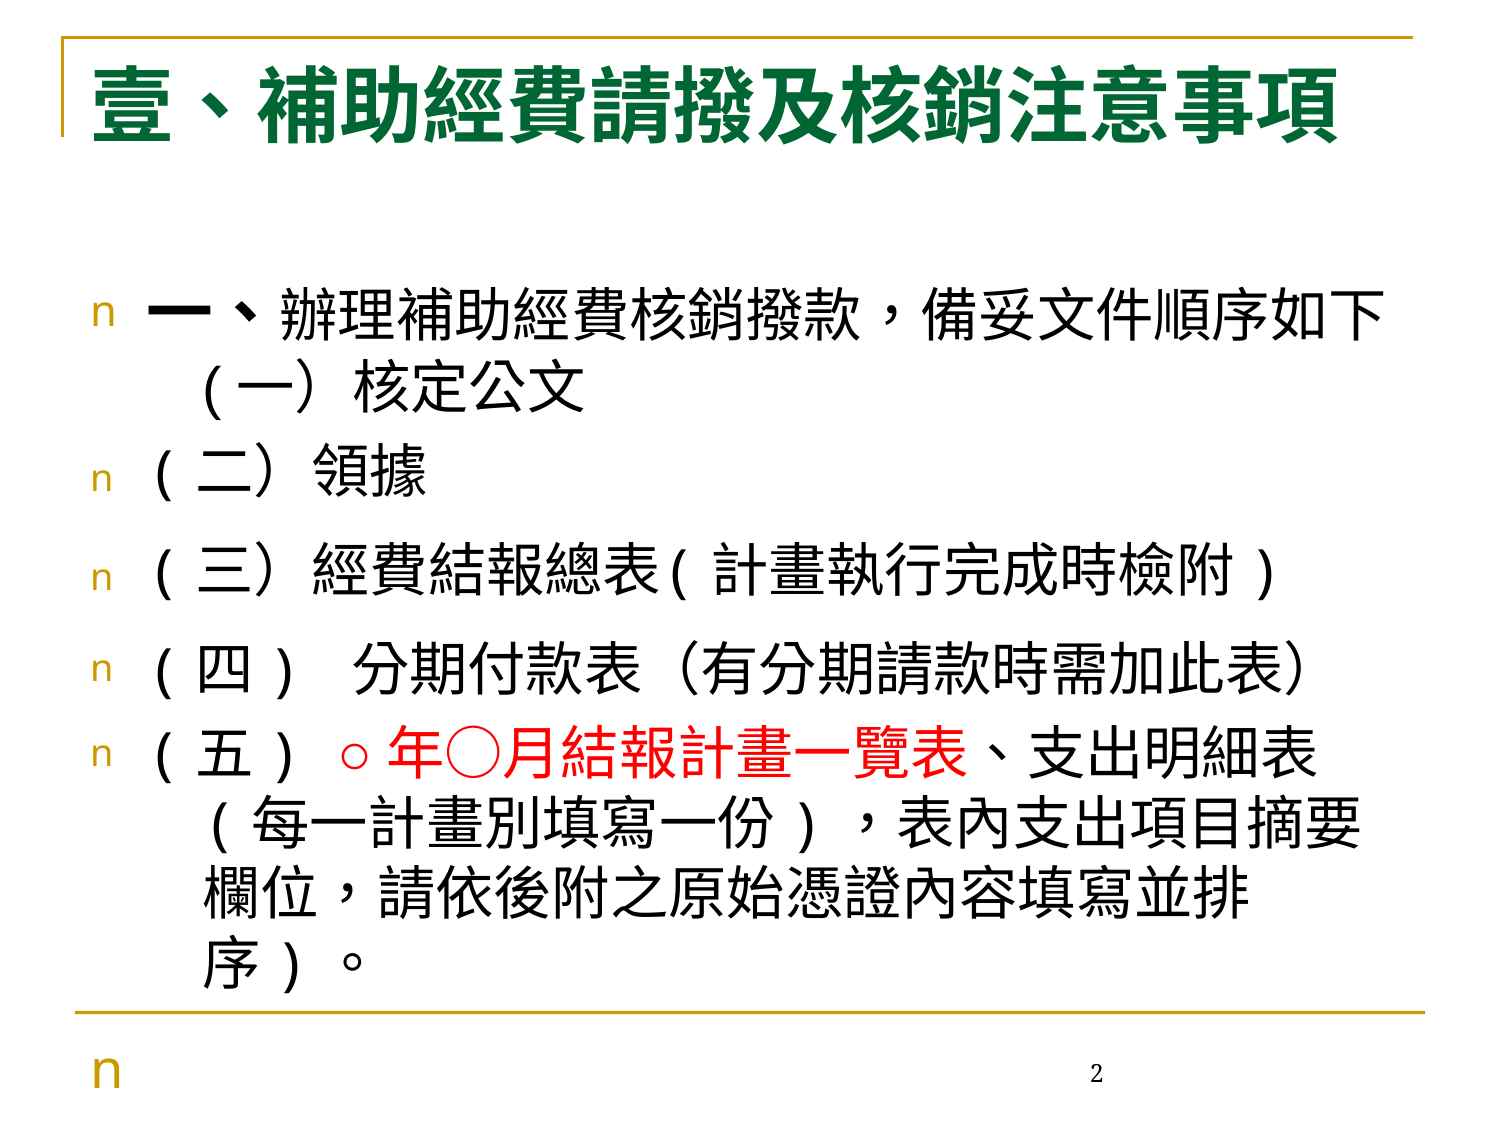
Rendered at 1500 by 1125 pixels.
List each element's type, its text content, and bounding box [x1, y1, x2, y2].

title 壹、補助經費請撥及核銷注意事項 [75, 45, 1426, 233]
text_box [1074, 1024, 1426, 1100]
list 一、辦理補助經費核銷撥款，備妥文件順序如下(一）核定公文 (二）領據 (三）經費結報總表(計畫執行完成時檢附) (四) 分期付款表（有分期請款時需加此表） (五) ○年○月結報計畫一覽表、支出明細表(每一計畫別填寫一份)，表內支出項目摘要欄位，請依後附之原始憑證內容填寫並排序)。 [75, 262, 1426, 1006]
